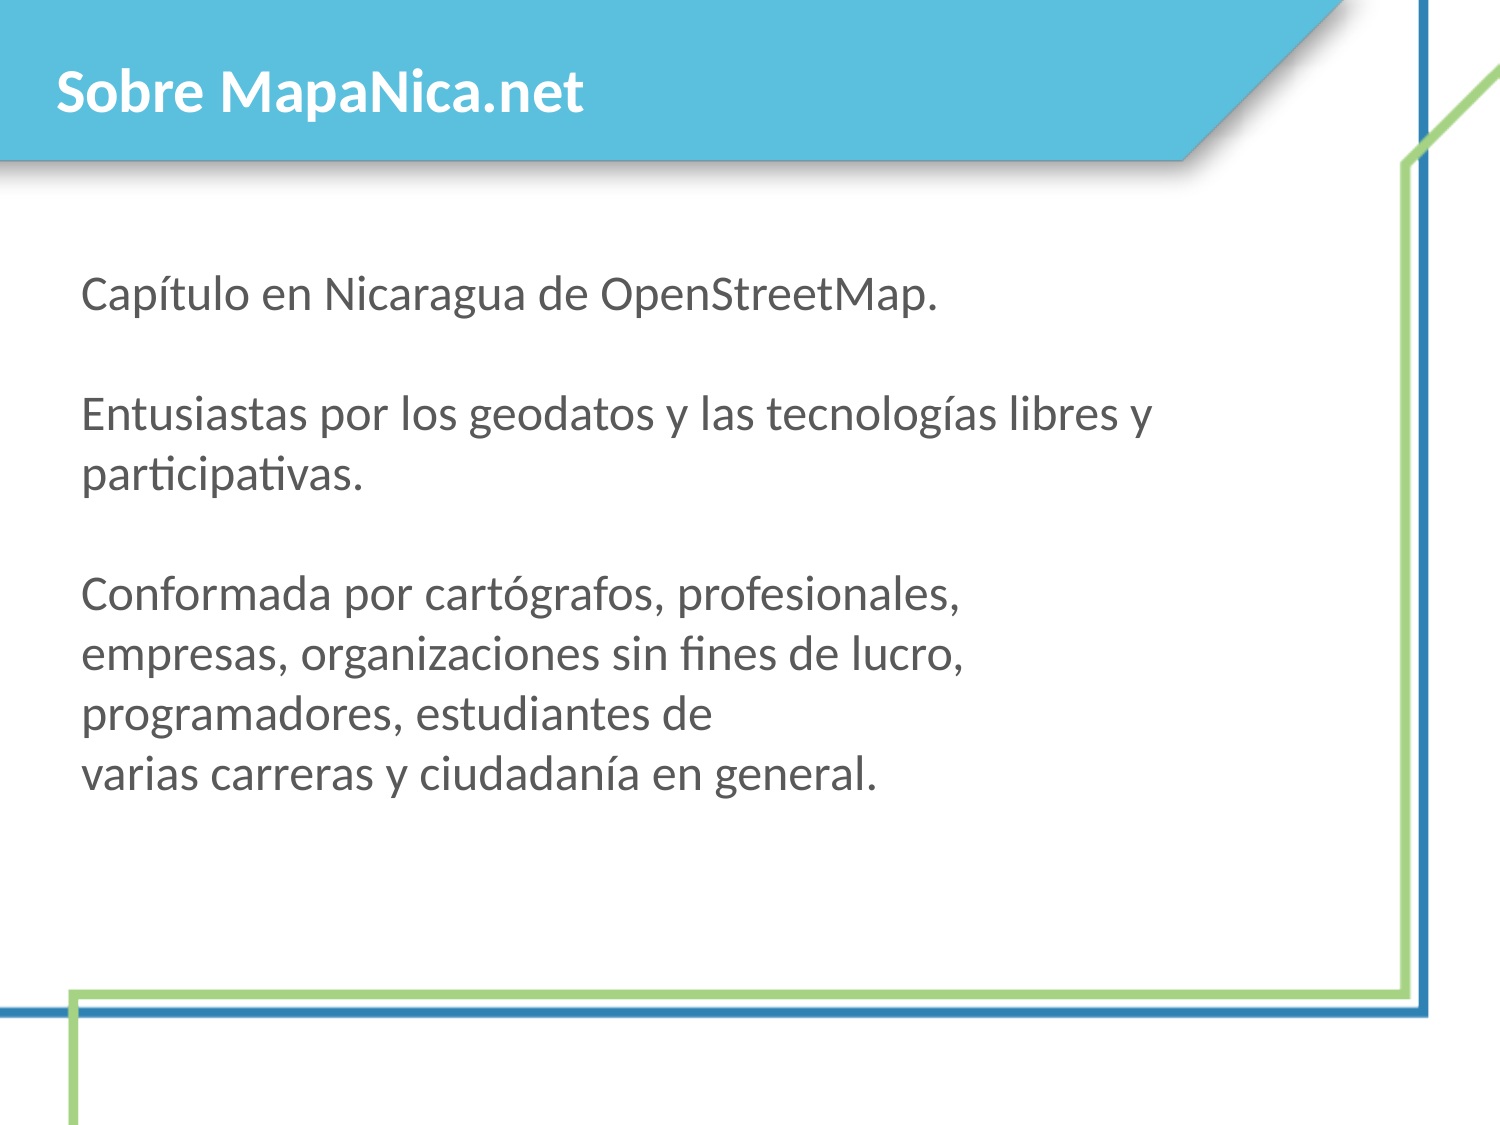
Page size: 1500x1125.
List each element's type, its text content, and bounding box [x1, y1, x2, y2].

picture [0, 0, 1500, 1125]
text_box Sobre MapaNica.net [41, 42, 1164, 133]
text_box Capítulo en Nicaragua de OpenStreetMap. Entusiastas por los geodatos y las tecnologías libres y participativas. Conformada por cartógrafos, profesionales, empresas, organizaciones sin fines de lucro, programadores, estudiantes de varias carreras y ciudadanía en general. [66, 252, 1189, 808]
